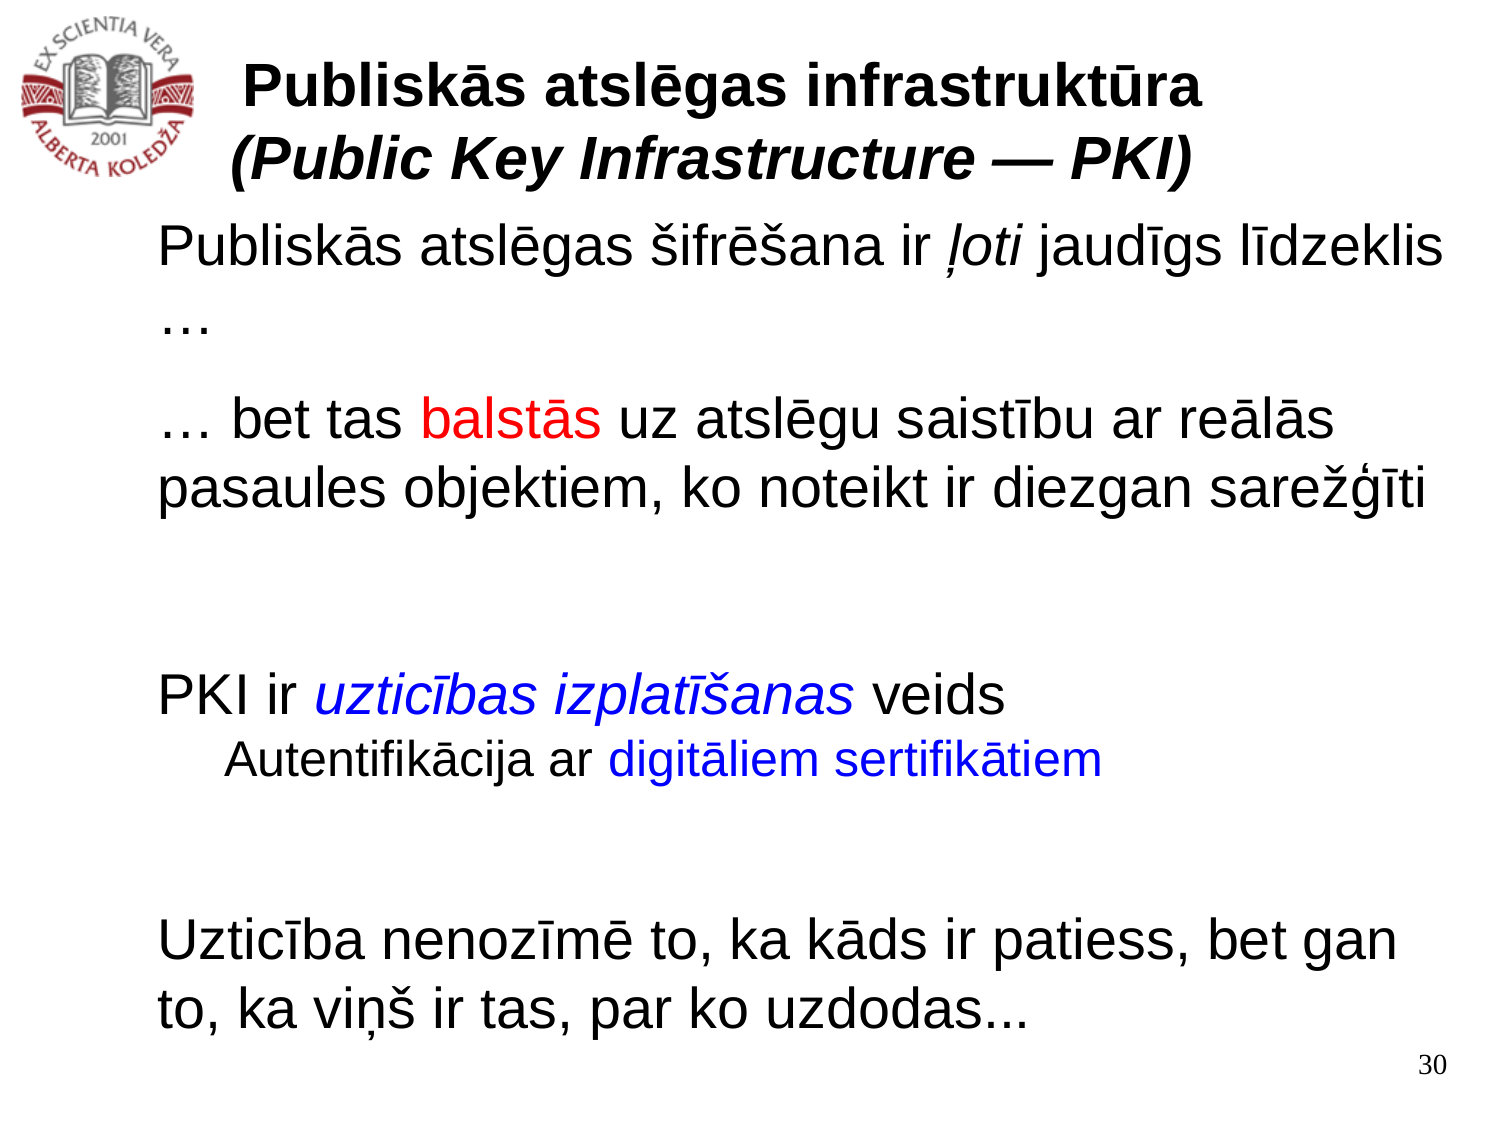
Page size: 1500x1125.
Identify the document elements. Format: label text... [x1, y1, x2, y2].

title Publiskās atslēgas infrastruktūra (Public Key Infrastructure — PKI) [50, 37, 1374, 200]
picture [21, 16, 194, 177]
list Publiskās atslēgas šifrēšana ir ļoti jaudīgs līdzeklis … … bet tas balstās uz atslēgu saistību ar reālās pasaules objektiem, ko noteikt ir diezgan sarežģīti PKI ir uzticības izplatīšanas veids Autentifikācija ar digitāliem sertifikātiem Uzticība nenozīmē to, ka kāds ir patiess, bet gan to, ka viņš ir tas, par ko uzdodas... [74, 200, 1463, 1101]
